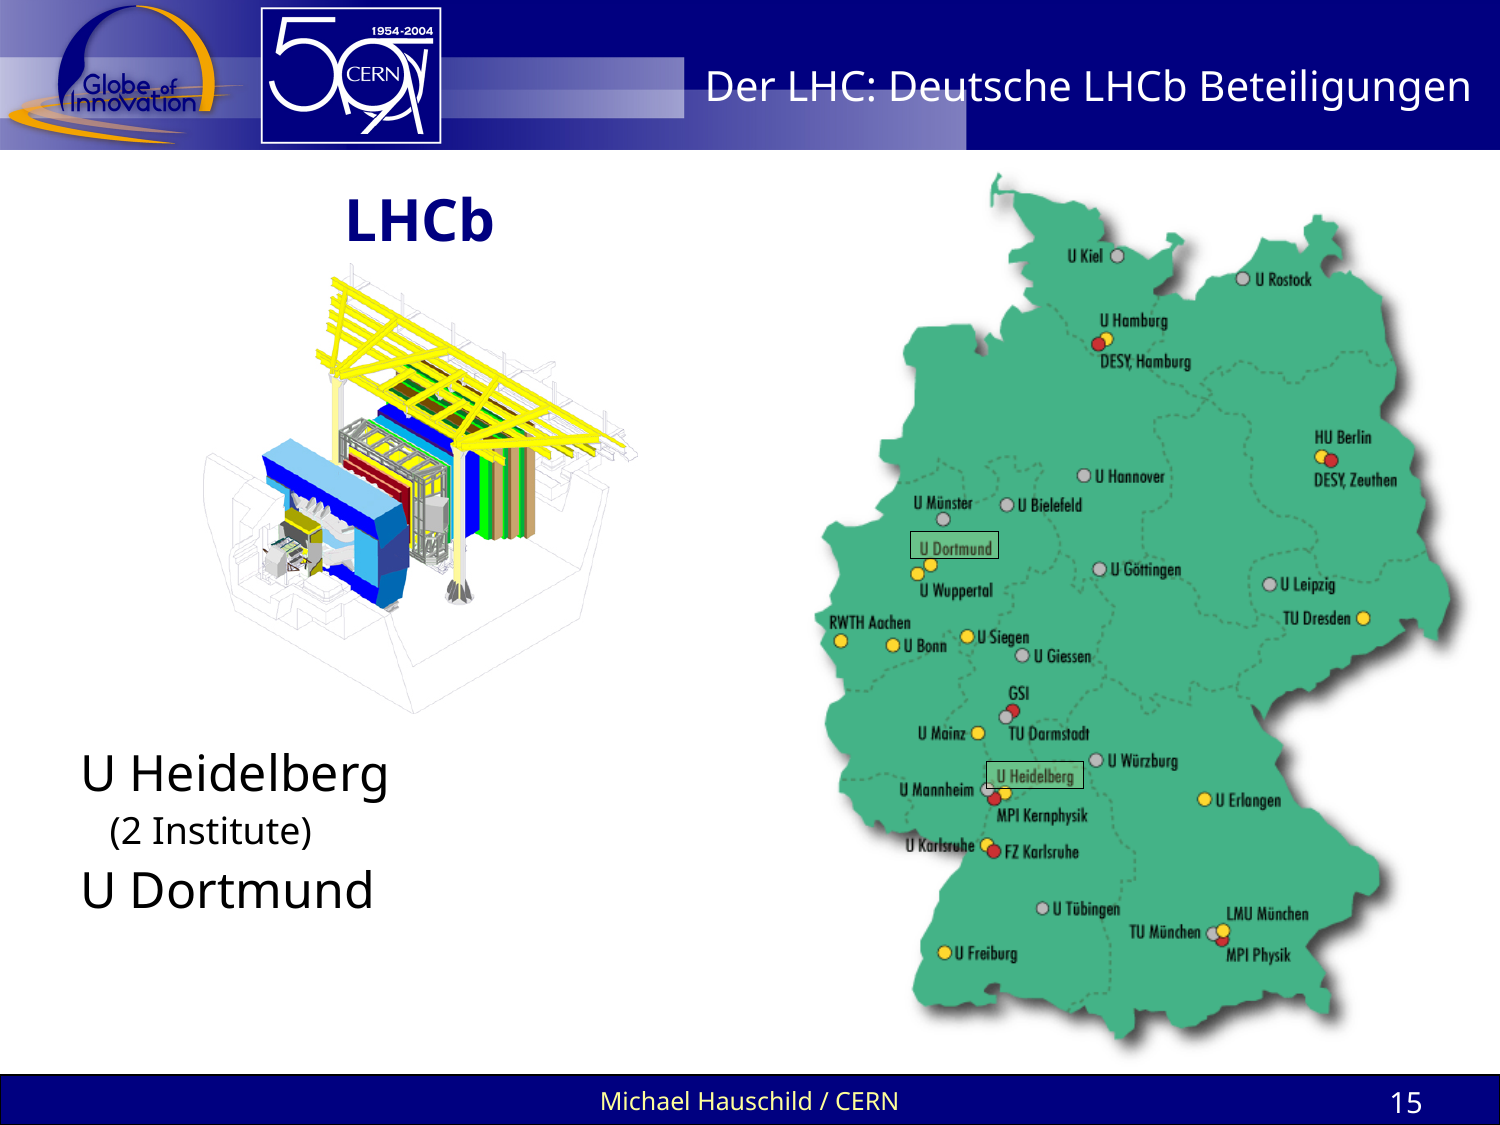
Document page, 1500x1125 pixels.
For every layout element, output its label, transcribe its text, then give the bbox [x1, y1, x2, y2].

text_box U Heidelberg (2 Institute) U Dortmund [80, 737, 372, 903]
picture [203, 263, 638, 715]
text_box [910, 531, 999, 559]
text_box Der LHC: Deutsche LHCb Beteiligungen [689, 50, 1371, 126]
picture [0, 0, 1500, 150]
text_box LHCb [344, 179, 500, 252]
text_box [986, 761, 1084, 789]
picture [731, 153, 1485, 1072]
text_box [62, 1049, 376, 1125]
